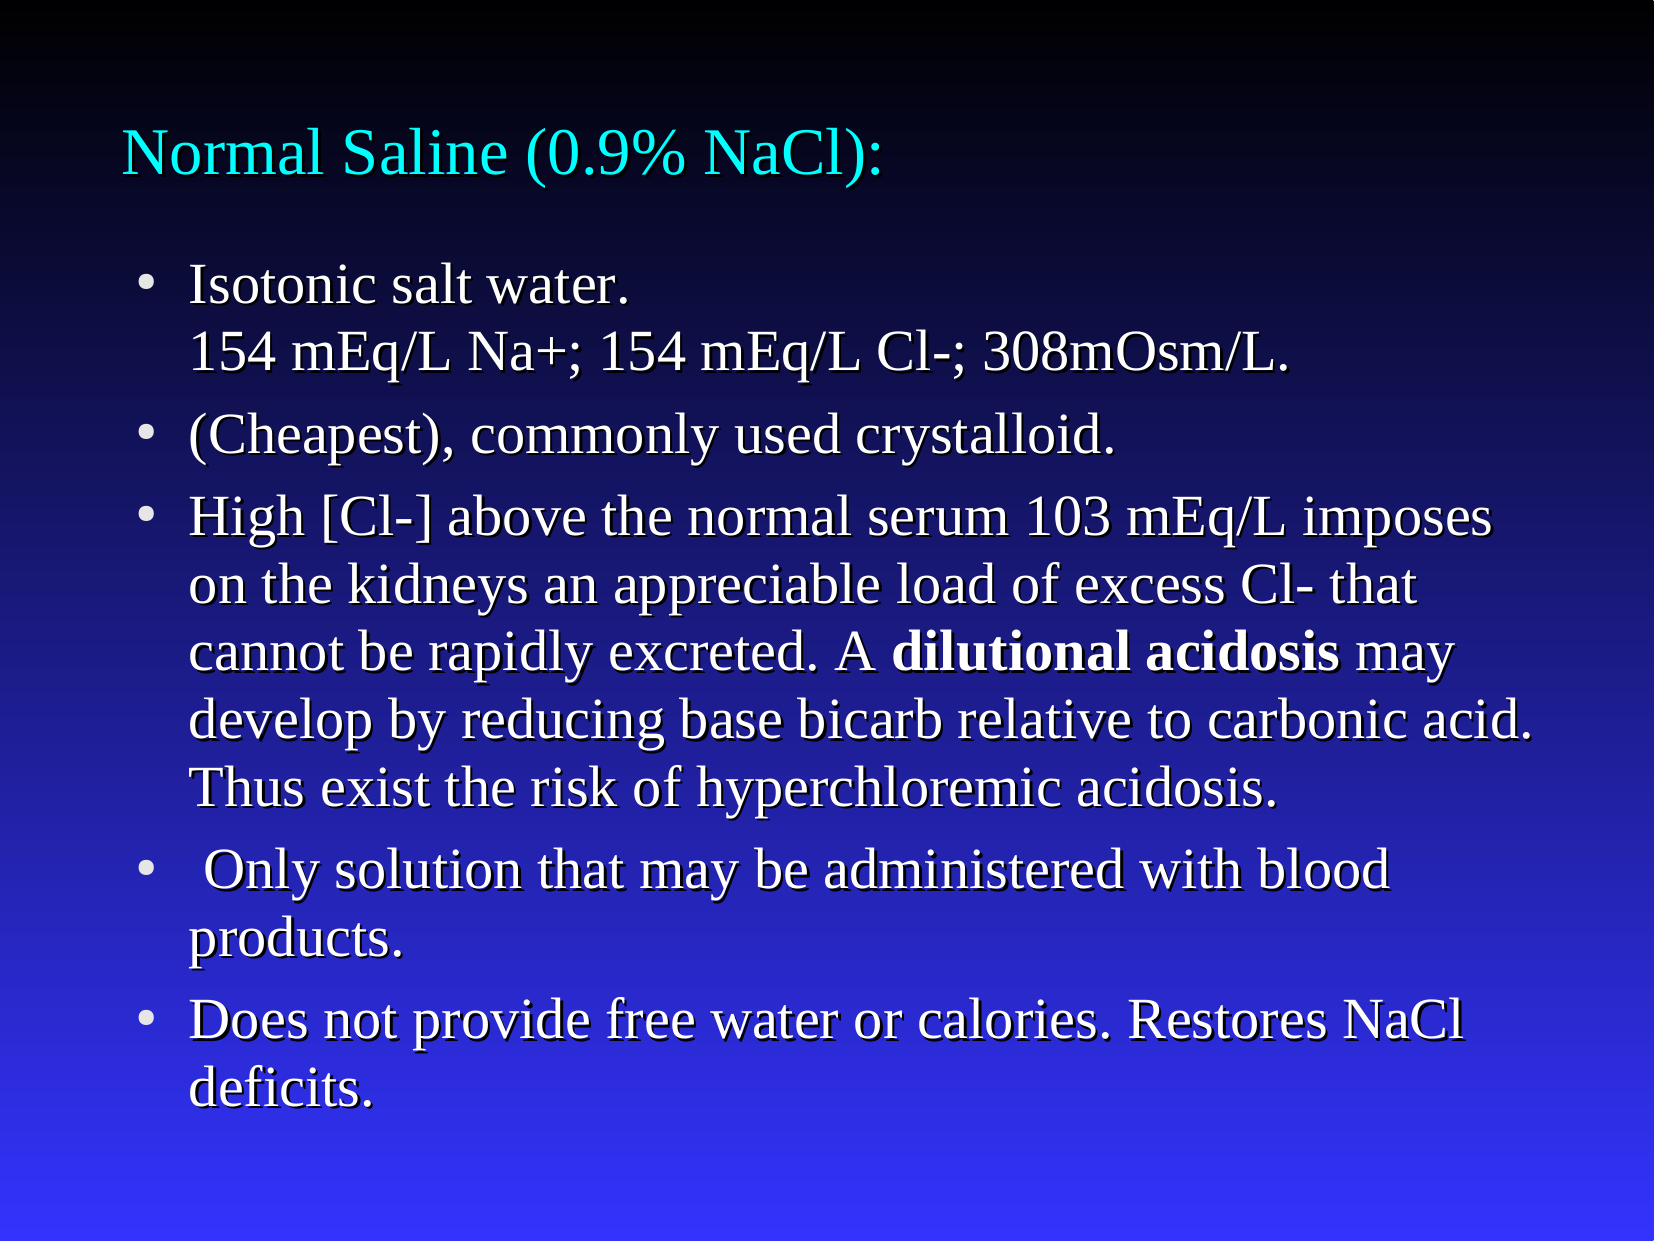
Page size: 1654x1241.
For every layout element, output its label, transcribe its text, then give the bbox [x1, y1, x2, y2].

list Isotonic salt water. 154 mEq/L Na+; 154 mEq/L Cl-; 308mOsm/L. (Cheapest), commonly used crystalloid. High [Cl-] above the normal serum 103 mEq/L imposes on the kidneys an appreciable load of excess Cl- that cannot be rapidly excreted. A dilutional acidosis may develop by reducing base bicarb relative to carbonic acid. Thus exist the risk of hyperchloremic acidosis. Only solution that may be administered with blood products. Does not provide free water or calories. Restores NaCl deficits. [118, 247, 1558, 1129]
title Normal Saline (0.9% NaCl): [121, 46, 1534, 247]
